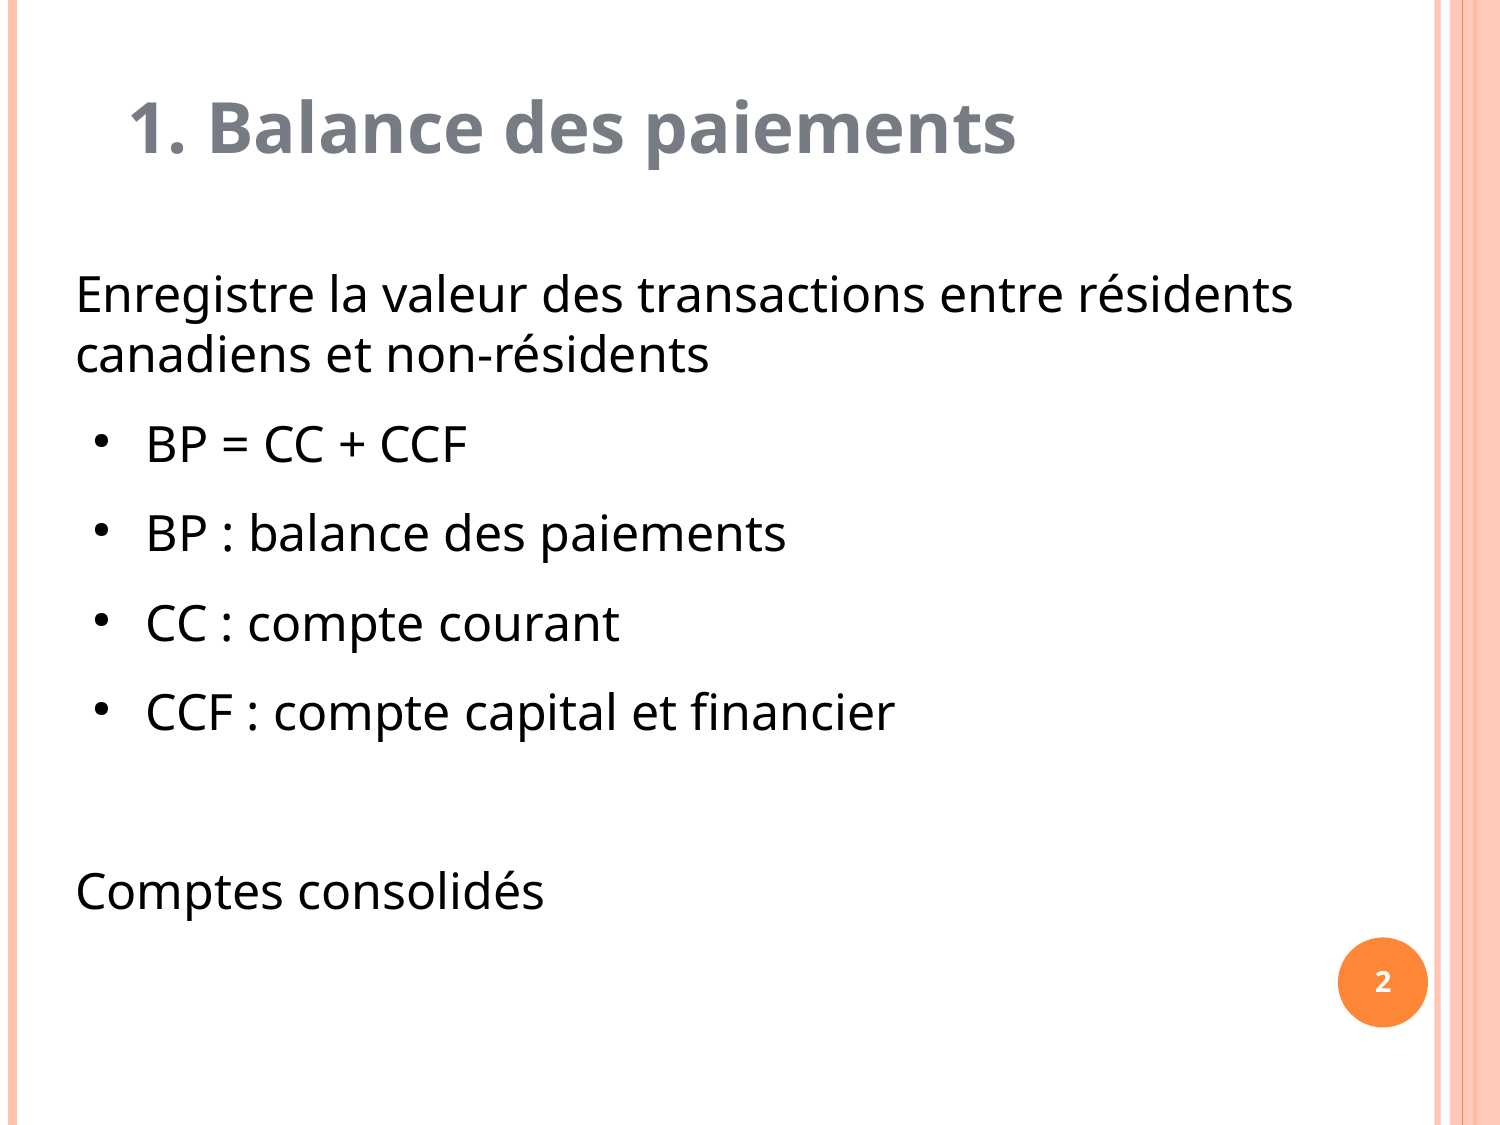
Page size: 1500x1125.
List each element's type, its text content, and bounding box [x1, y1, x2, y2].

list Enregistre la valeur des transactions entre résidents canadiens et non-résidents BP = CC + CCF BP : balance des paiements CC : compte courant CCF : compte capital et financier Comptes consolidés [75, 262, 1300, 1062]
title 1. Balance des paiements [112, 75, 1388, 175]
slide_number <numéro> [1333, 940, 1434, 1027]
